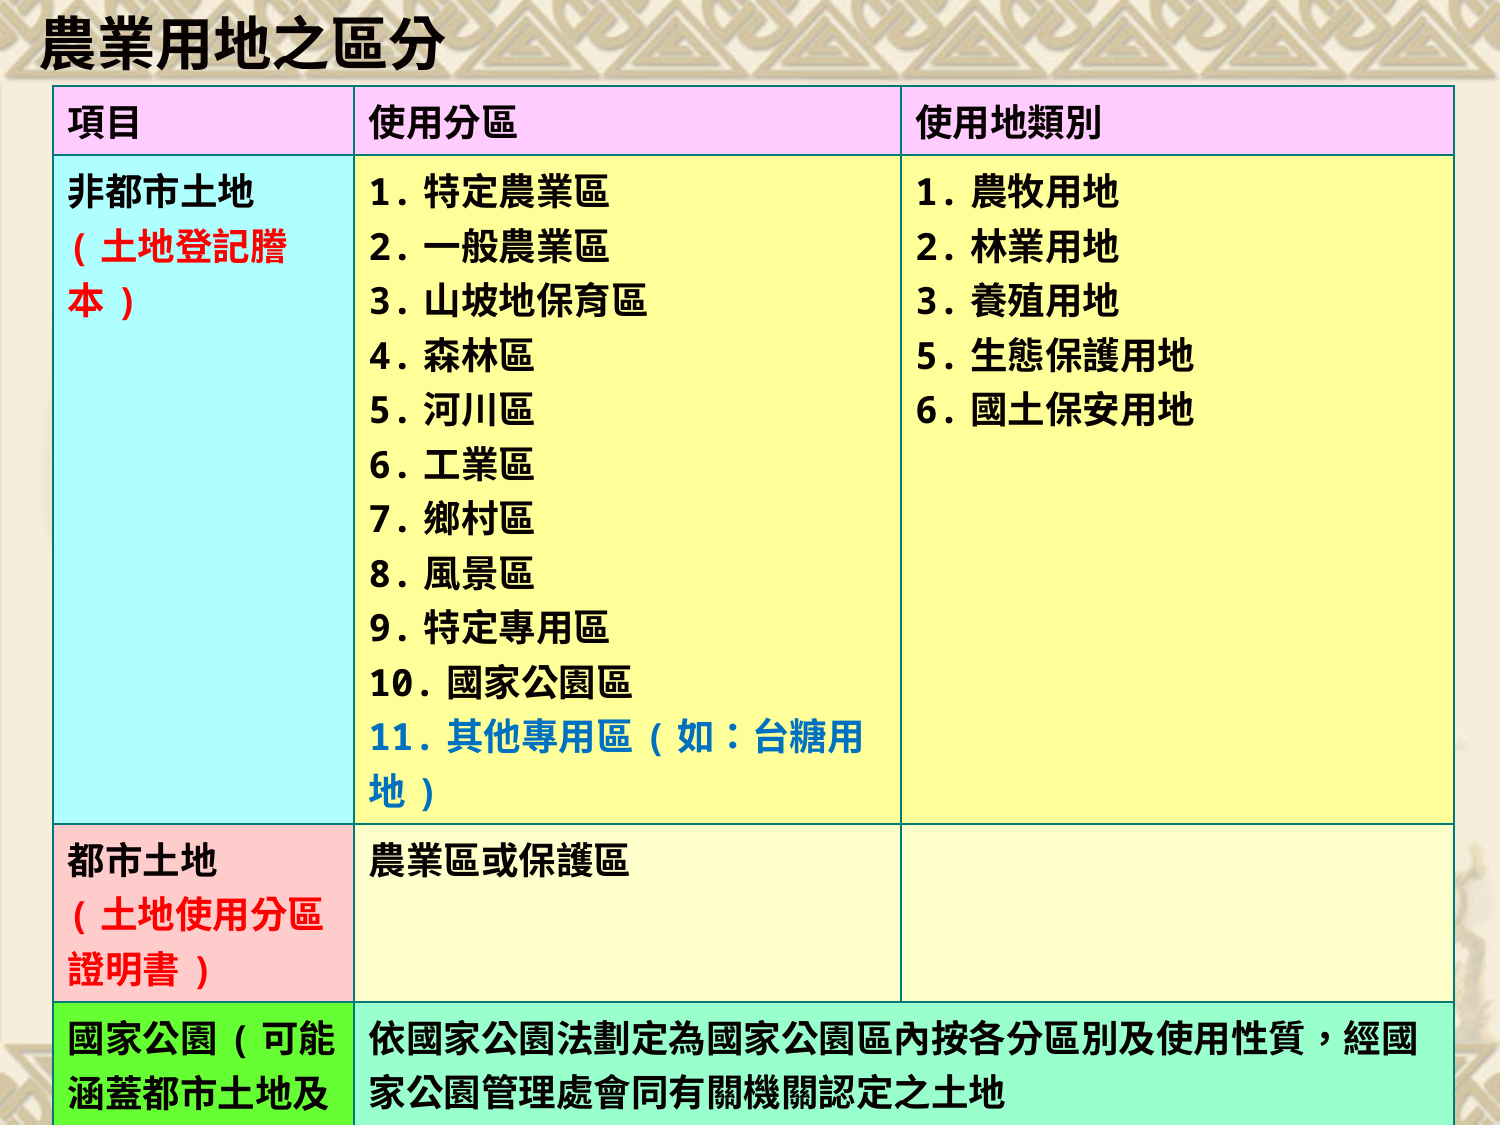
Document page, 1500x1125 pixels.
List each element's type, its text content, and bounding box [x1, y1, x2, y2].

table_cell [902, 825, 1453, 1001]
text_box 農業用地之區分 [24, 0, 509, 85]
table_cell 非都市土地 (土地登記謄本) [54, 156, 353, 823]
table_cell 1.農牧用地 2.林業用地 3.養殖用地 5.生態保護用地 6.國土保安用地 [902, 156, 1453, 823]
table_cell 農業區或保護區 [355, 825, 900, 1001]
table_header 使用地類別 [902, 87, 1453, 154]
picture [0, 0, 52, 1125]
picture [509, 0, 1500, 1125]
table_header 使用分區 [355, 87, 900, 154]
table_cell 1.特定農業區 2.一般農業區 3.山坡地保育區 4.森林區 5.河川區 6.工業區 7.鄉村區 8.風景區 9.特定專用區 10.國家公園區 11.其他專用區(如：台糖用地) [355, 156, 900, 823]
table_cell 都市土地 (土地使用分區證明書) [54, 825, 353, 1001]
table_header 項目 [54, 87, 353, 154]
table_cell 依國家公園法劃定為國家公園區內按各分區別及使用性質，經國家公園管理處會同有關機關認定之土地 (由國家公園管理處簽發證明文件) [355, 1003, 1453, 1125]
table_cell 國家公園(可能涵蓋都市土地及非都市土地) [54, 1003, 353, 1125]
